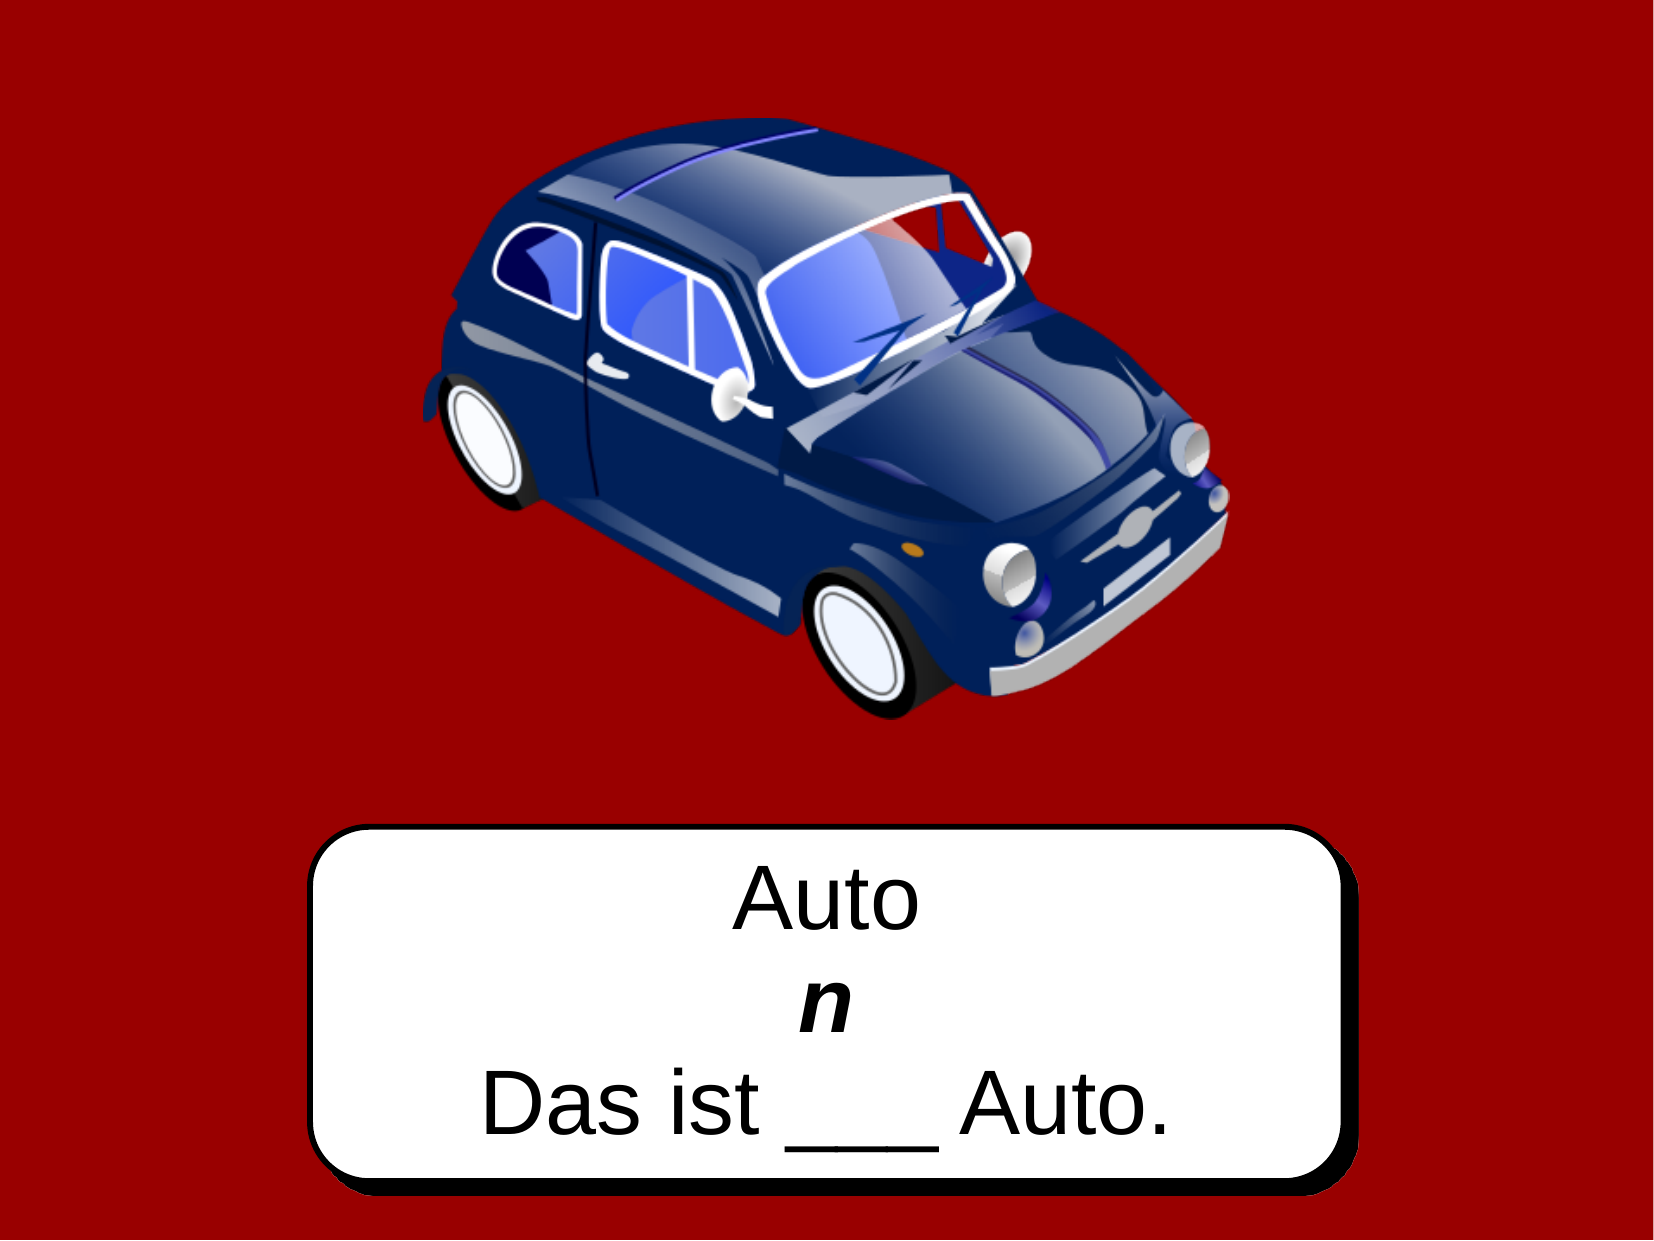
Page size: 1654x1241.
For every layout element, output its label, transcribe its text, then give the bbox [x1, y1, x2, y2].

text_box Auto n Das ist ___ Auto. [342, 839, 1312, 1176]
text_box [310, 826, 1344, 1175]
picture [423, 118, 1230, 720]
text_box [345, 1176, 1309, 1182]
